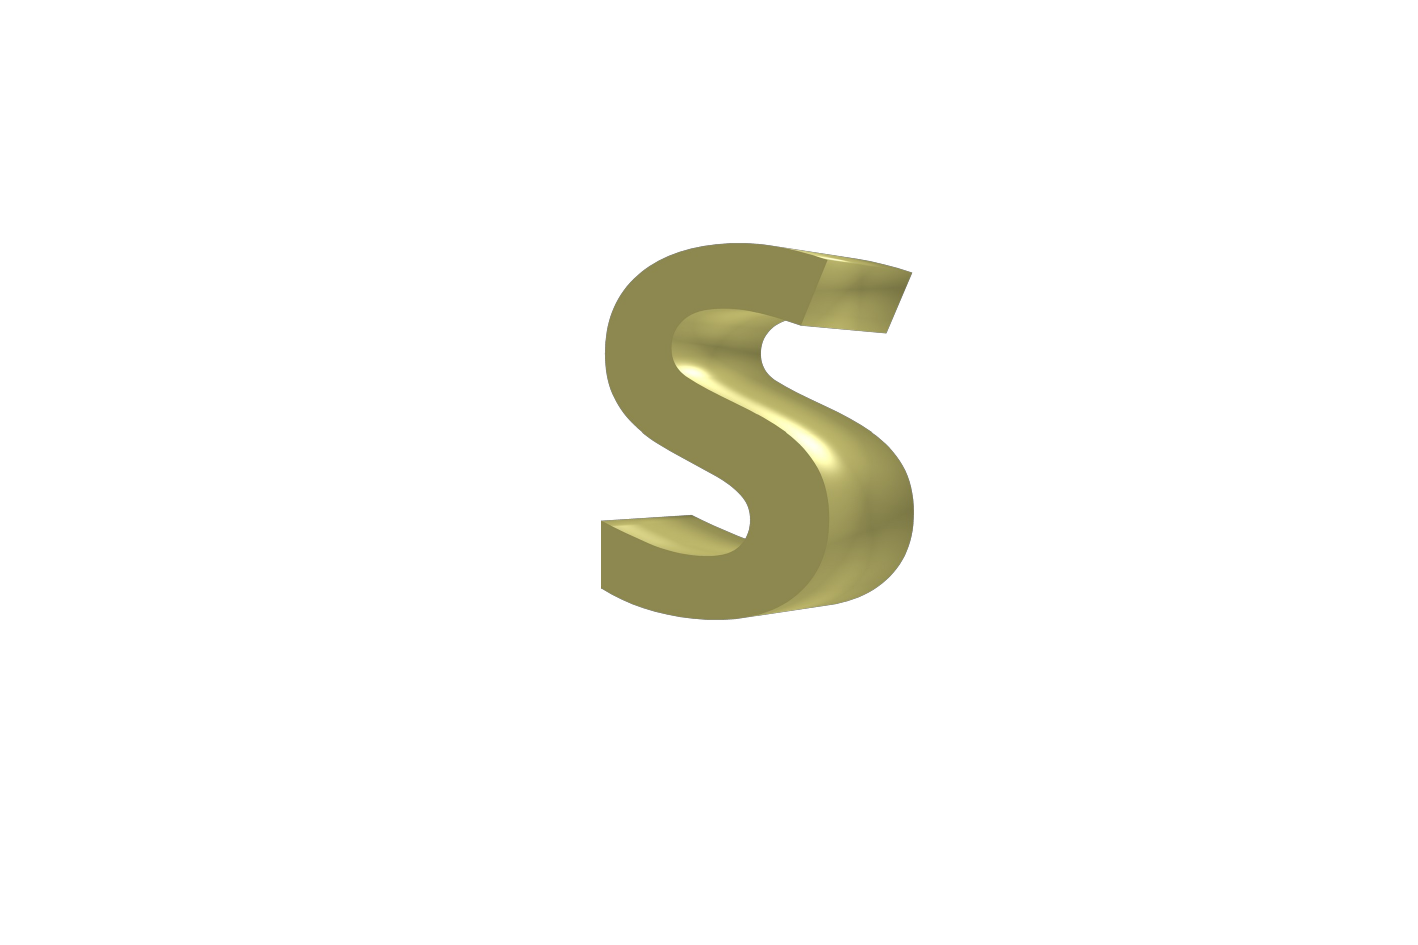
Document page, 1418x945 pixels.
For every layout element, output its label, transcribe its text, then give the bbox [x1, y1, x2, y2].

text_box S [613, 521, 733, 555]
text_box S [722, 312, 757, 319]
text_box S [712, 369, 846, 463]
